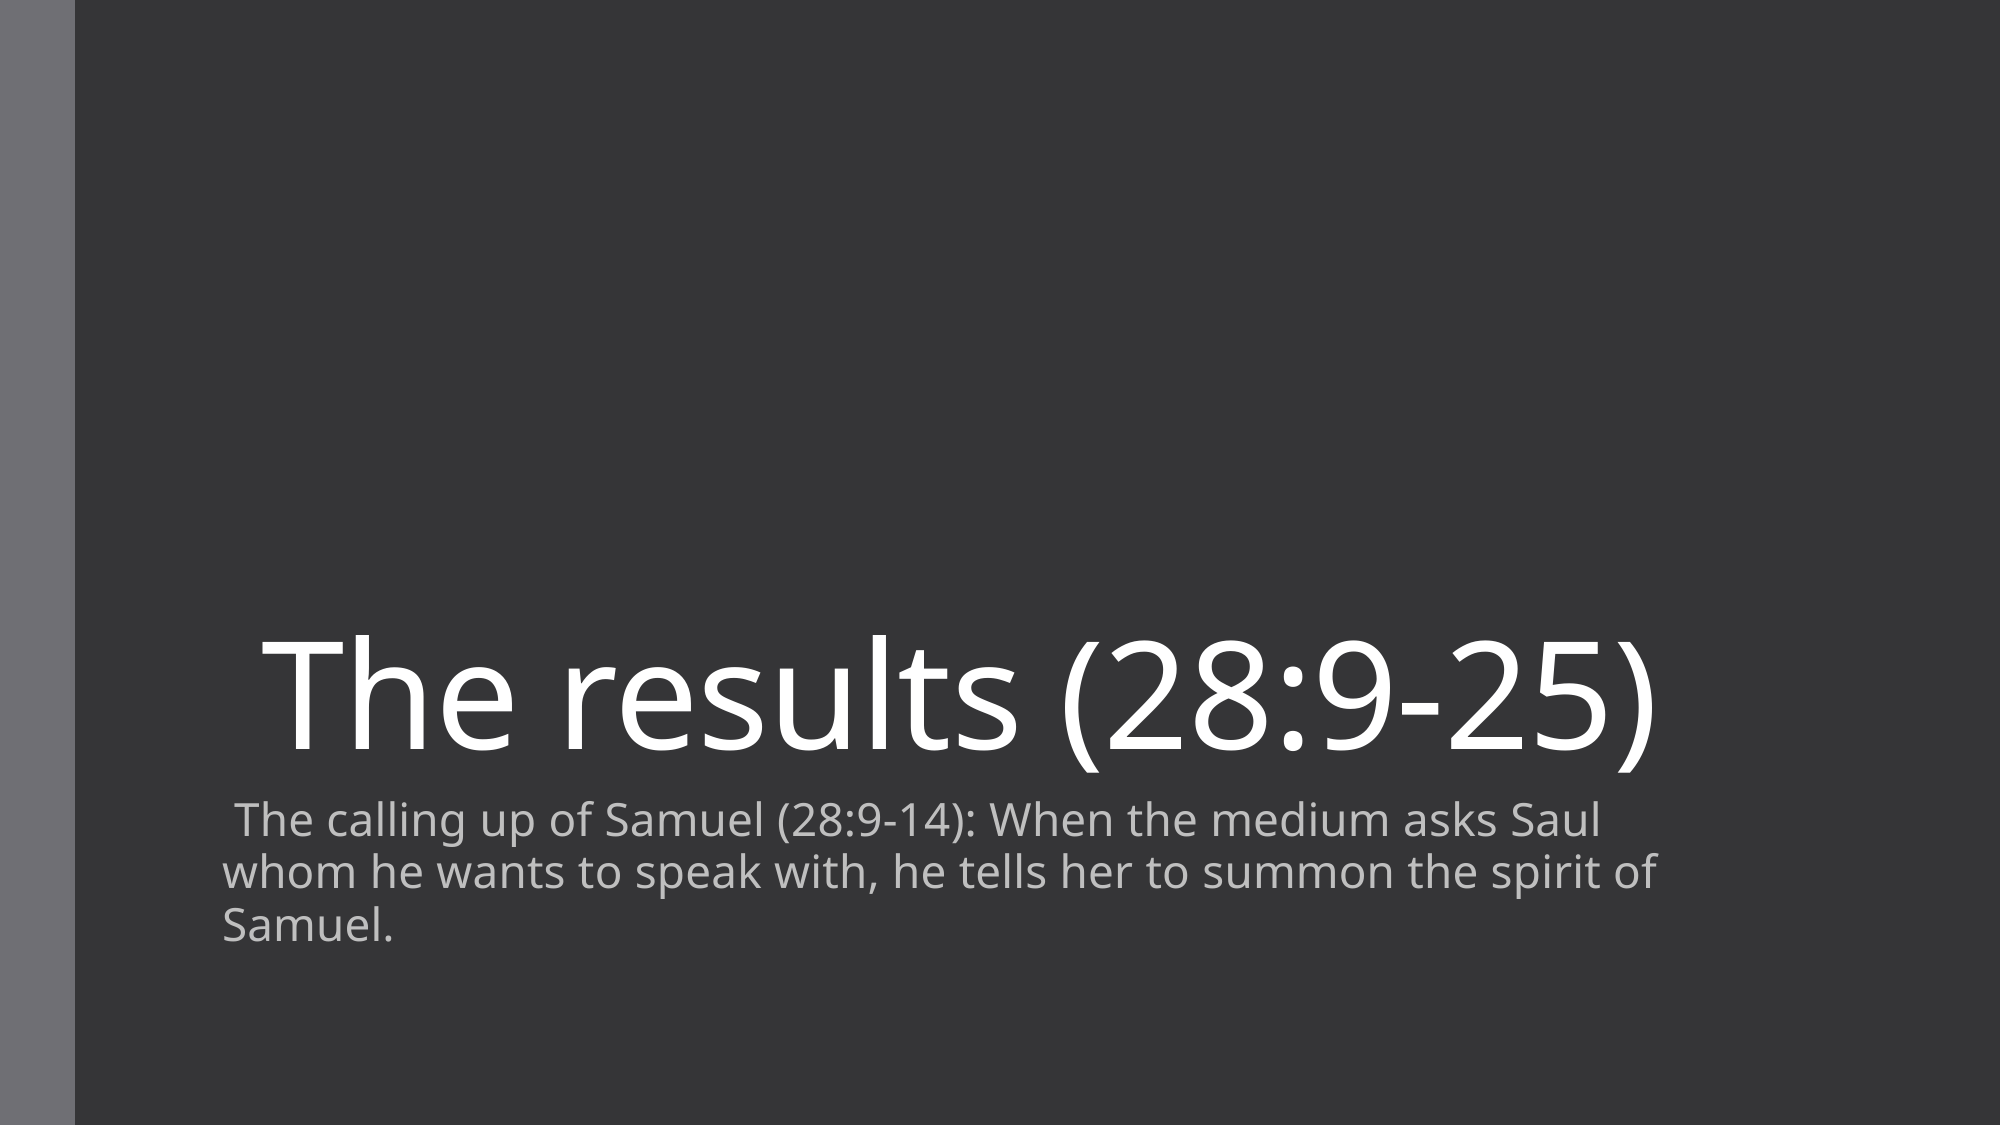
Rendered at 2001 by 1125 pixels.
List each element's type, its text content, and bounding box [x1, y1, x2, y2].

title The results (28:9-25) [206, 124, 1752, 787]
subtitle The calling up of Samuel (28:9-14): When the medium asks Saul whom he wants to speak with, he tells her to summon the spirit of Samuel. [206, 787, 1752, 1066]
